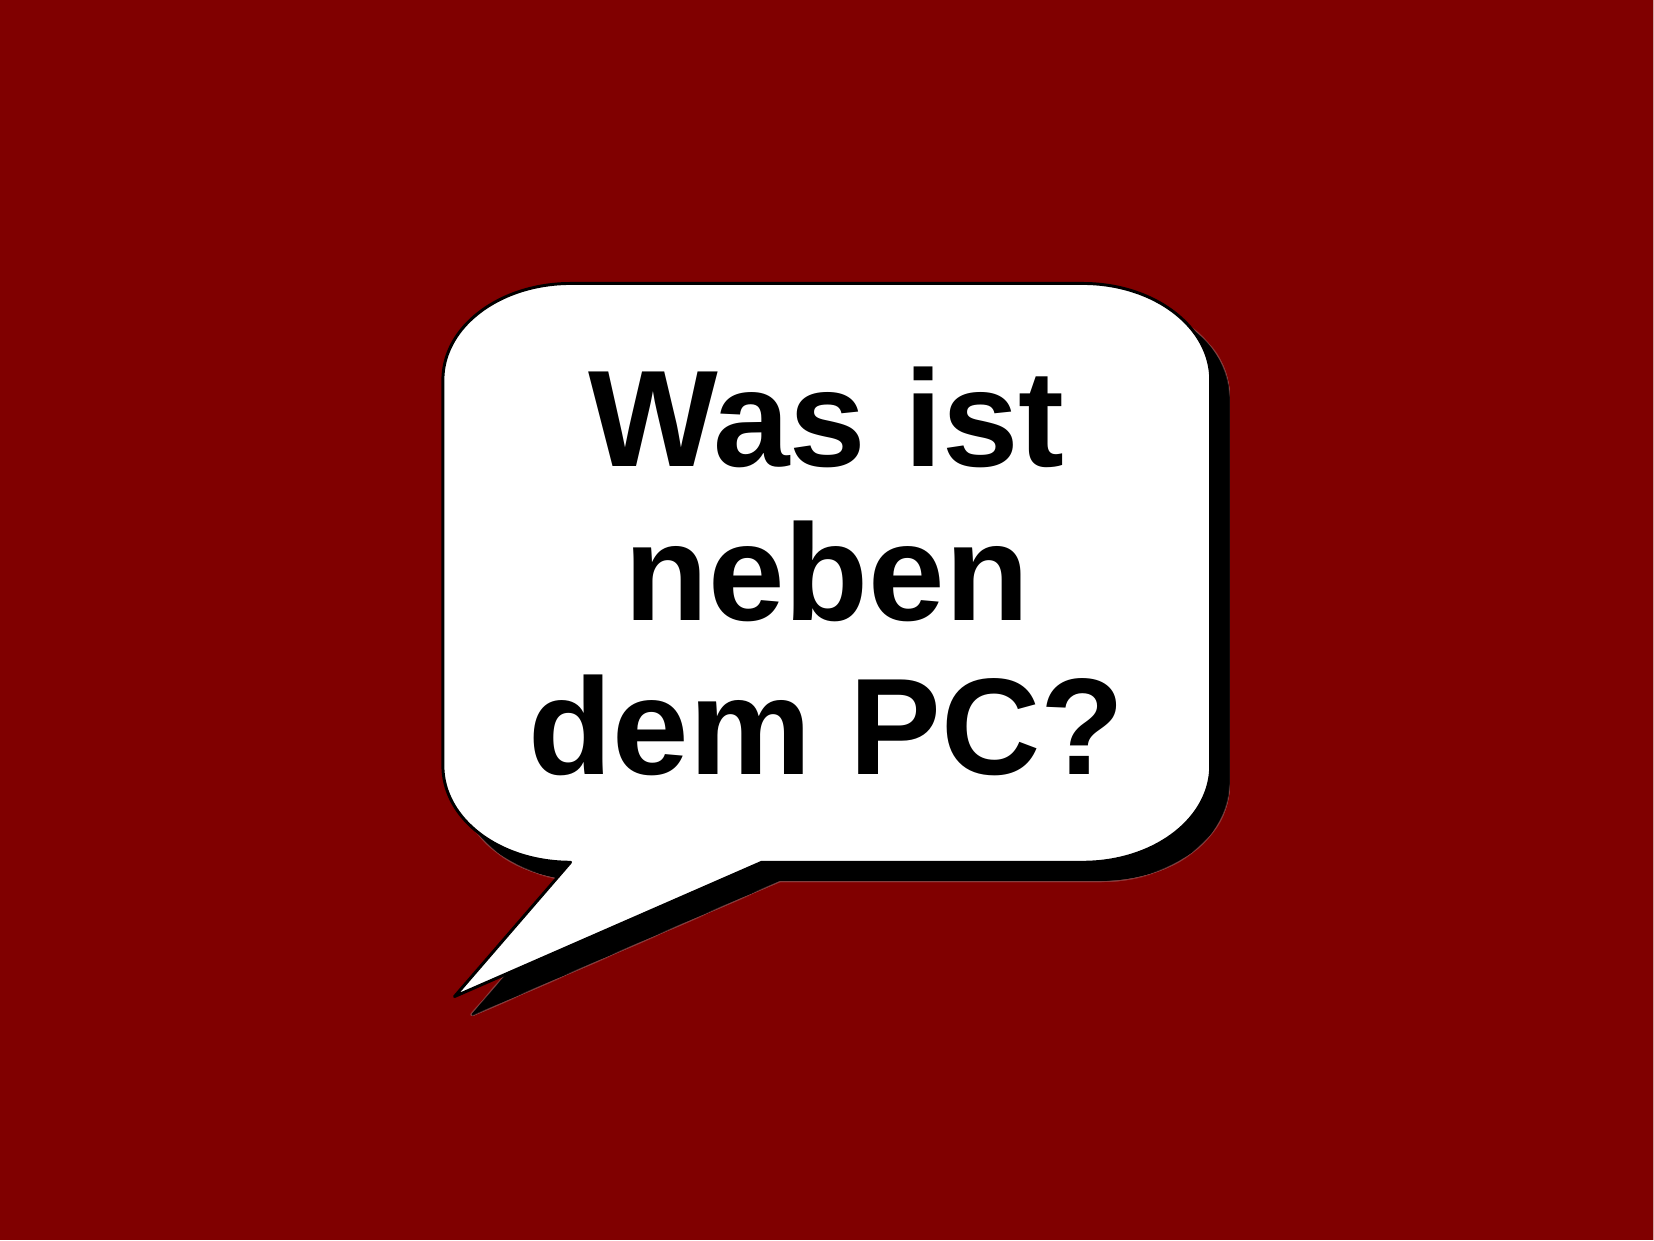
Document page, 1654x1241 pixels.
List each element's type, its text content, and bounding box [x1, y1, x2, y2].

text_box Was ist neben dem PC? [442, 283, 1211, 997]
